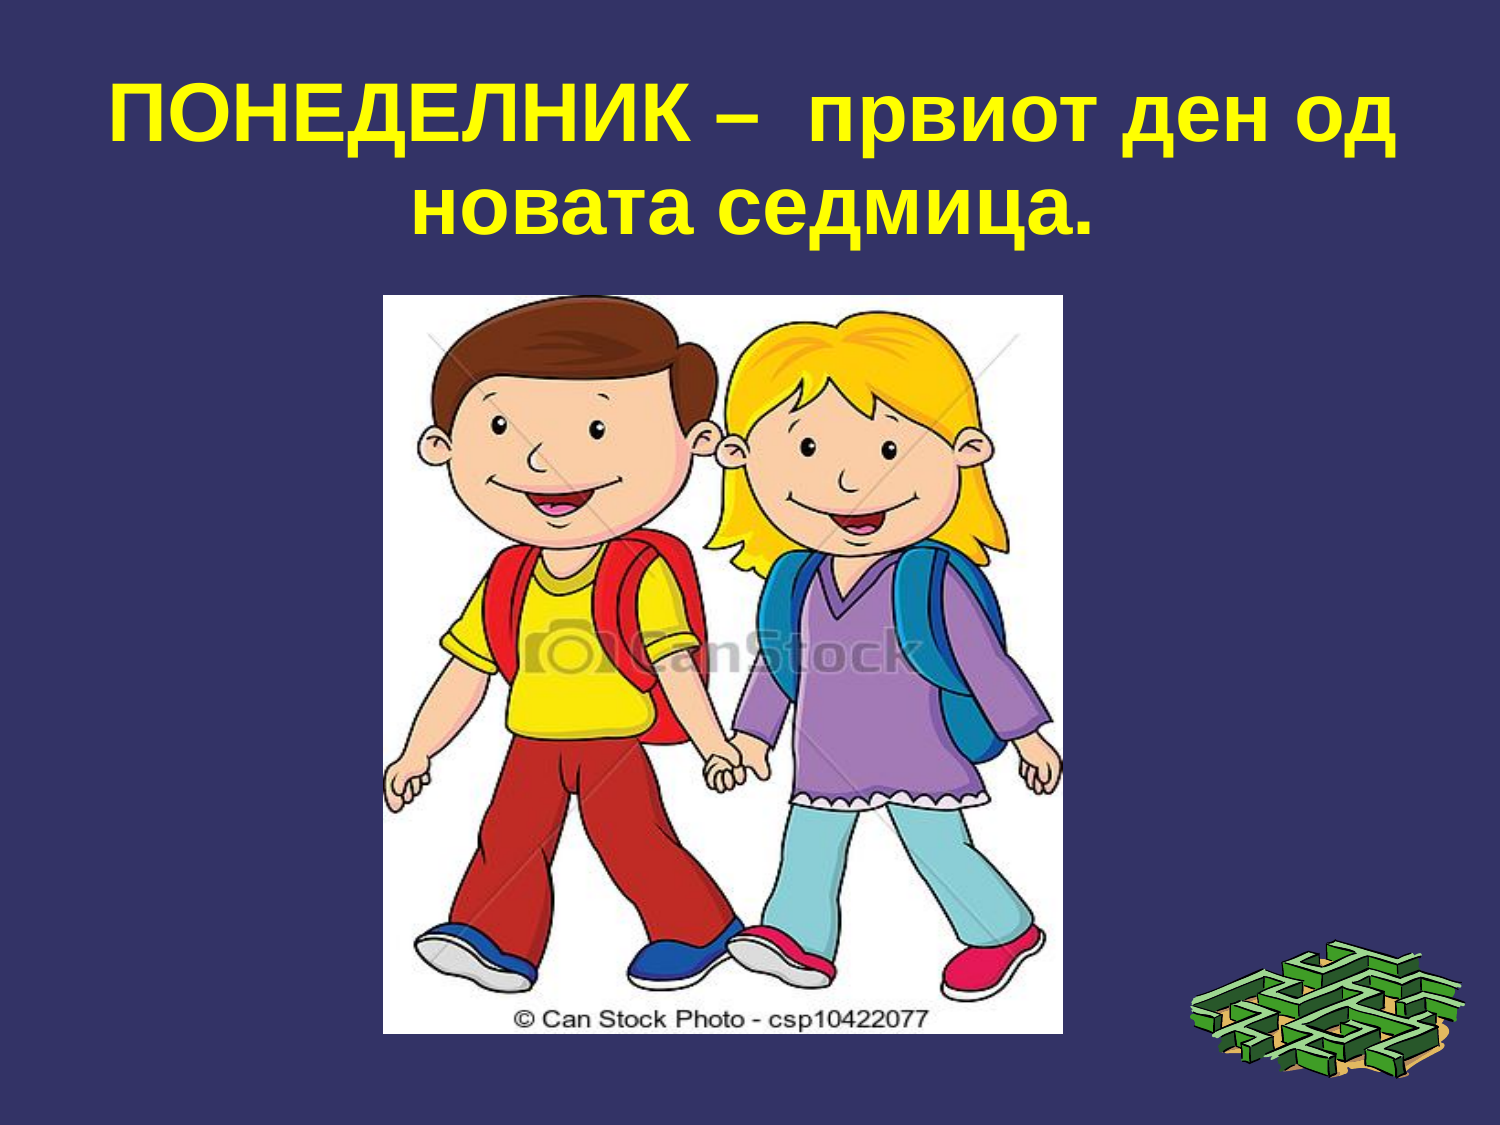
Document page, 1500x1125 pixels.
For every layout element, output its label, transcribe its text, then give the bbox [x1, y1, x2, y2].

text_box ПОНЕДЕЛНИК – првиот ден од новата седмица. [29, 59, 1477, 289]
picture [383, 295, 1063, 1034]
